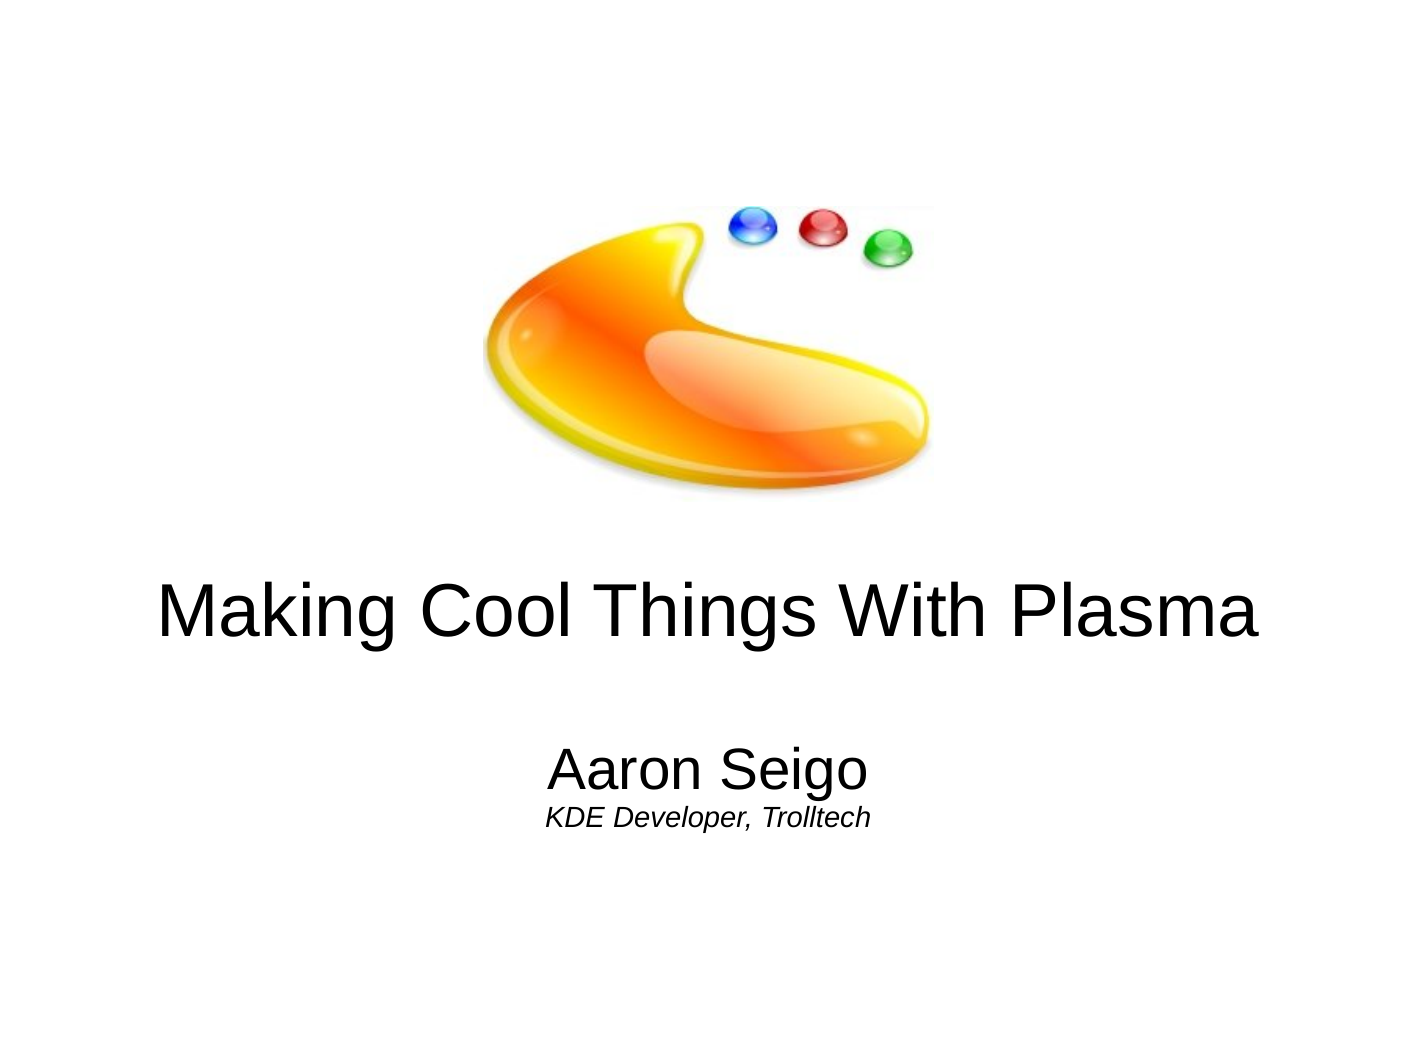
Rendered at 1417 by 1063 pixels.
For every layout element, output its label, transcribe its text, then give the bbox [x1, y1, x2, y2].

text_box Making Cool Things With Plasma Aaron Seigo KDE Developer, Trolltech [0, 561, 1417, 859]
picture [483, 206, 934, 503]
